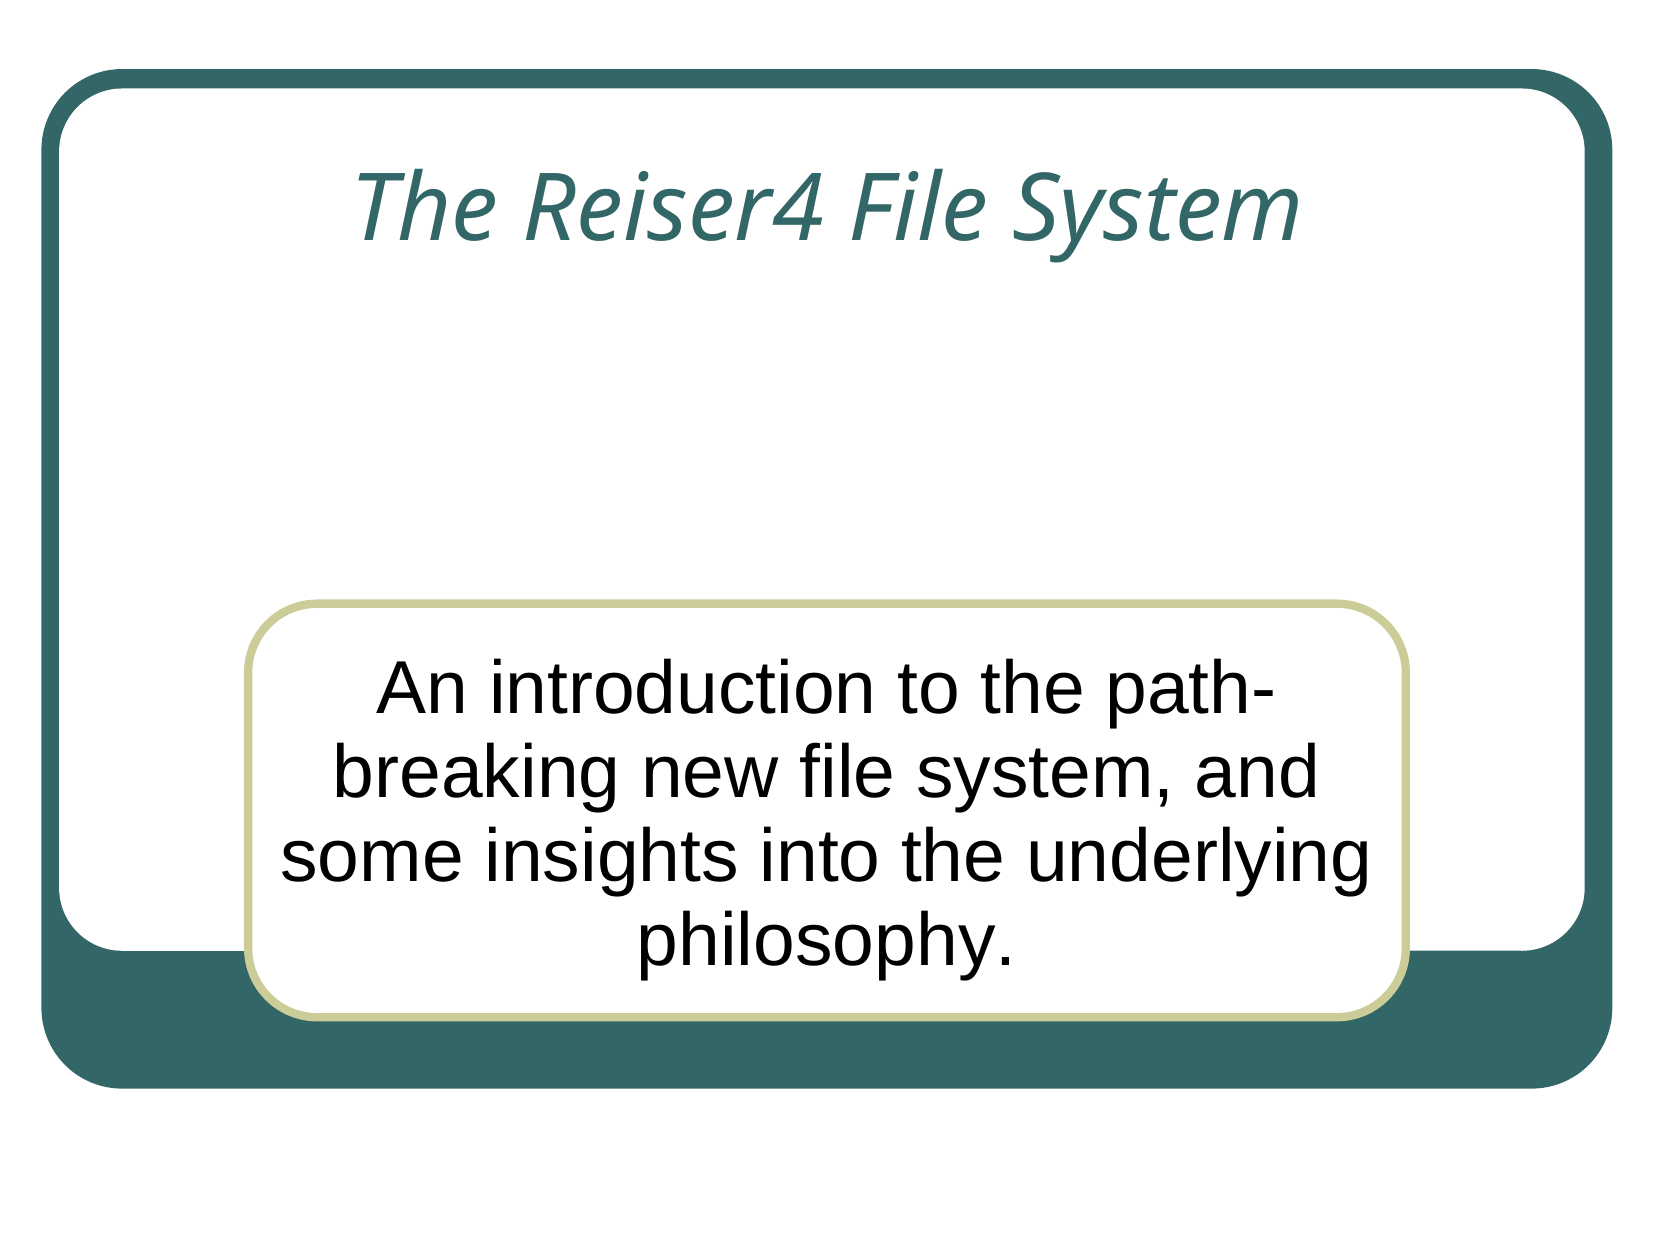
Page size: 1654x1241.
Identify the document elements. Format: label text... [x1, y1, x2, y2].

title The Reiser4 File System [89, 145, 1566, 264]
subtitle An introduction to the path-breaking new file system, and some insights into the underlying philosophy. [251, 607, 1402, 1021]
